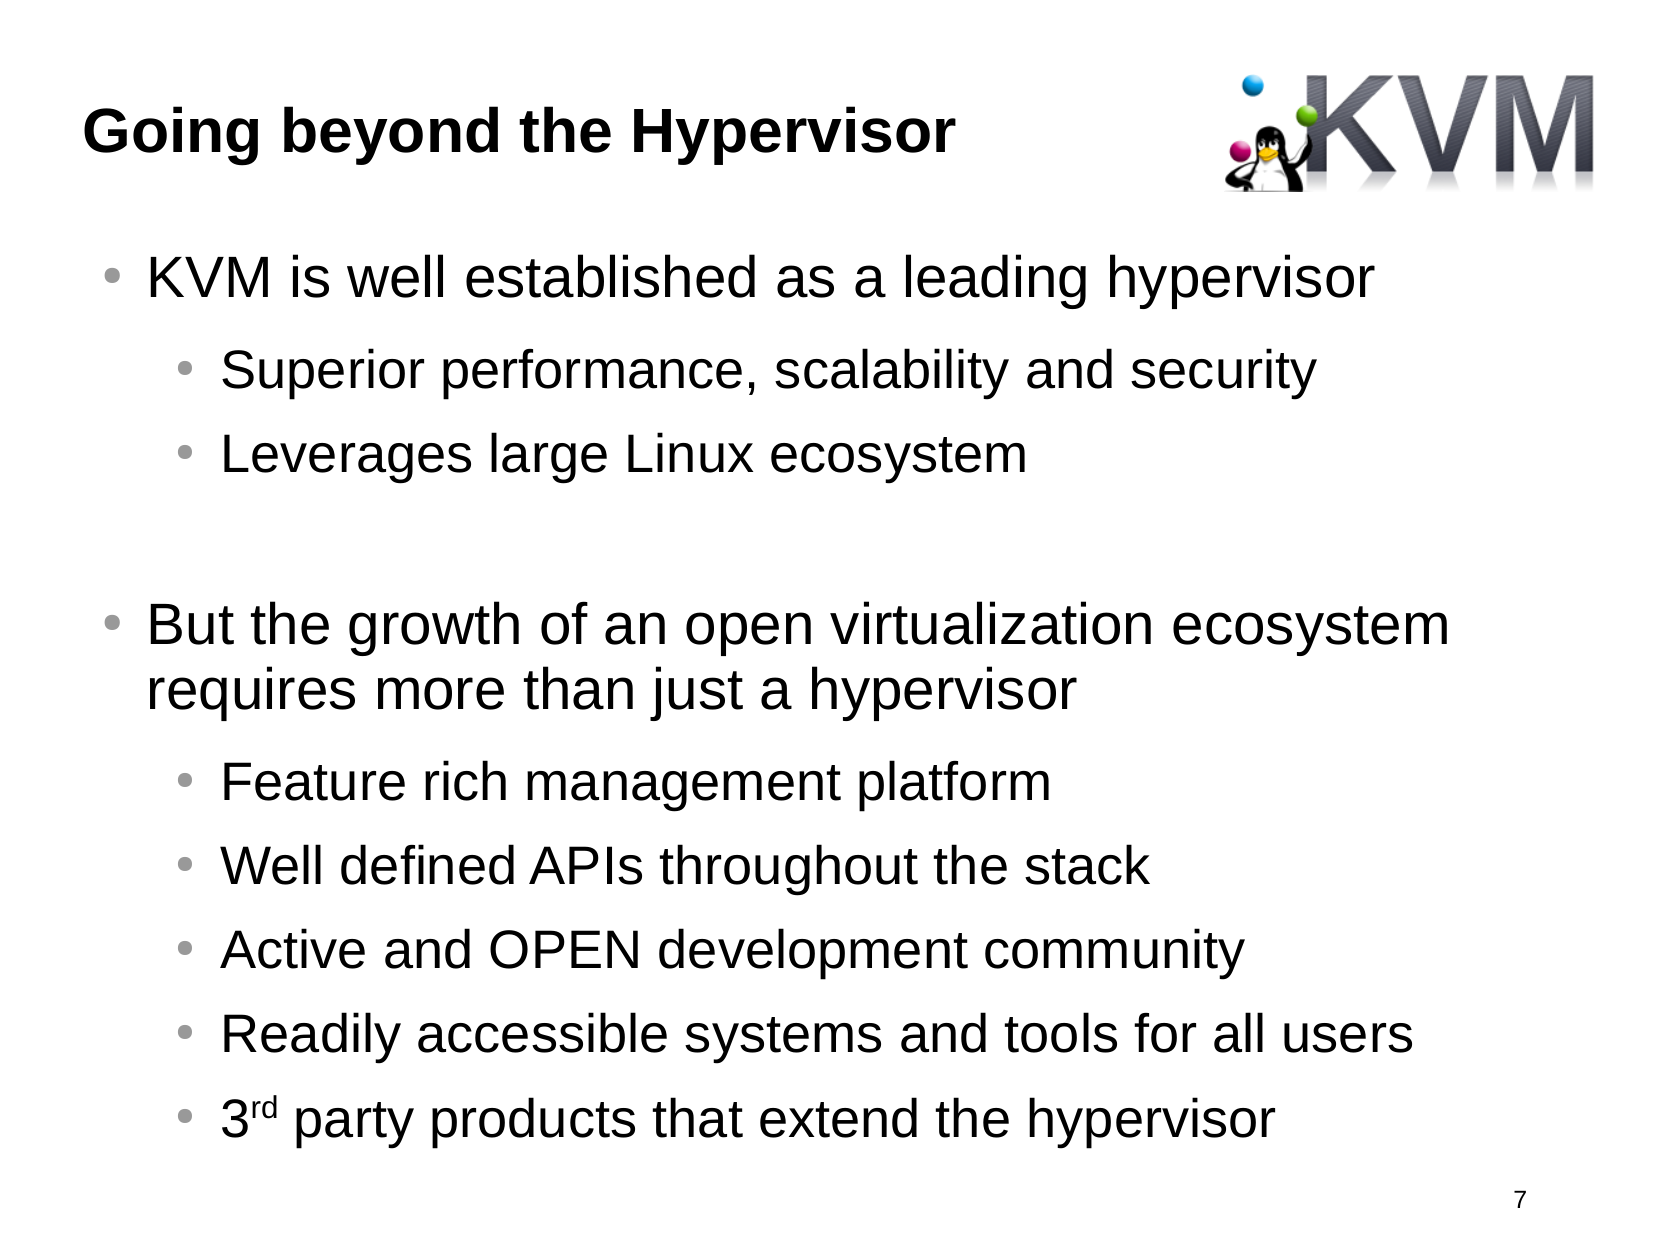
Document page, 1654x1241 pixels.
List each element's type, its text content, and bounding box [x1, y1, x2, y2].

list KVM is well established as a leading hypervisor Superior performance, scalability and security Leverages large Linux ecosystem But the growth of an open virtualization ecosystem requires more than just a hypervisor Feature rich management platform Well defined APIs throughout the stack Active and OPEN development community Readily accessible systems and tools for all users 3rd party products that extend the hypervisor [86, 244, 1576, 1151]
picture [1224, 74, 1600, 192]
title Going beyond the Hypervisor [82, 37, 1571, 226]
